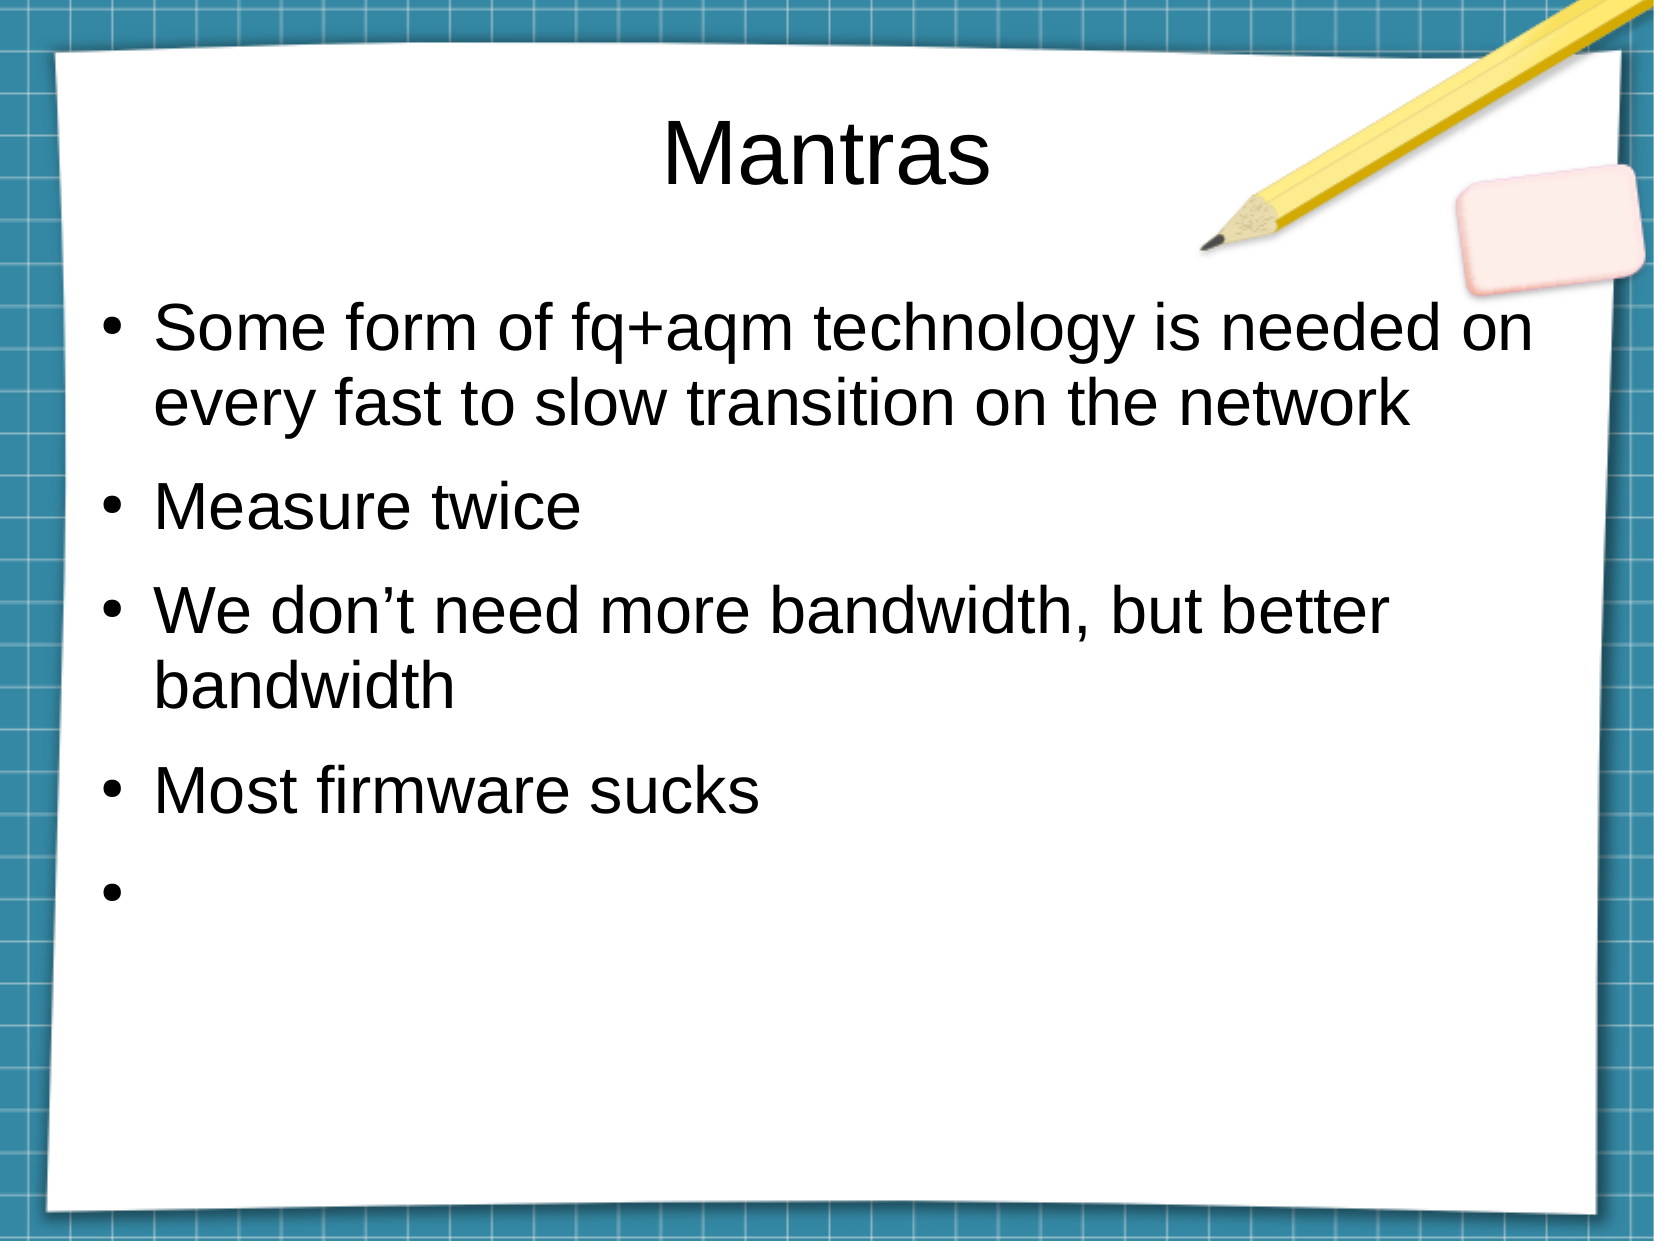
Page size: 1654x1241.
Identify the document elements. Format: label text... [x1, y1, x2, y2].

list Some form of fq+aqm technology is needed on every fast to slow transition on the network Measure twice We don’t need more bandwidth, but better bandwidth Most firmware sucks [82, 290, 1571, 1010]
picture [0, 0, 1654, 1241]
title Mantras [82, 49, 1571, 257]
